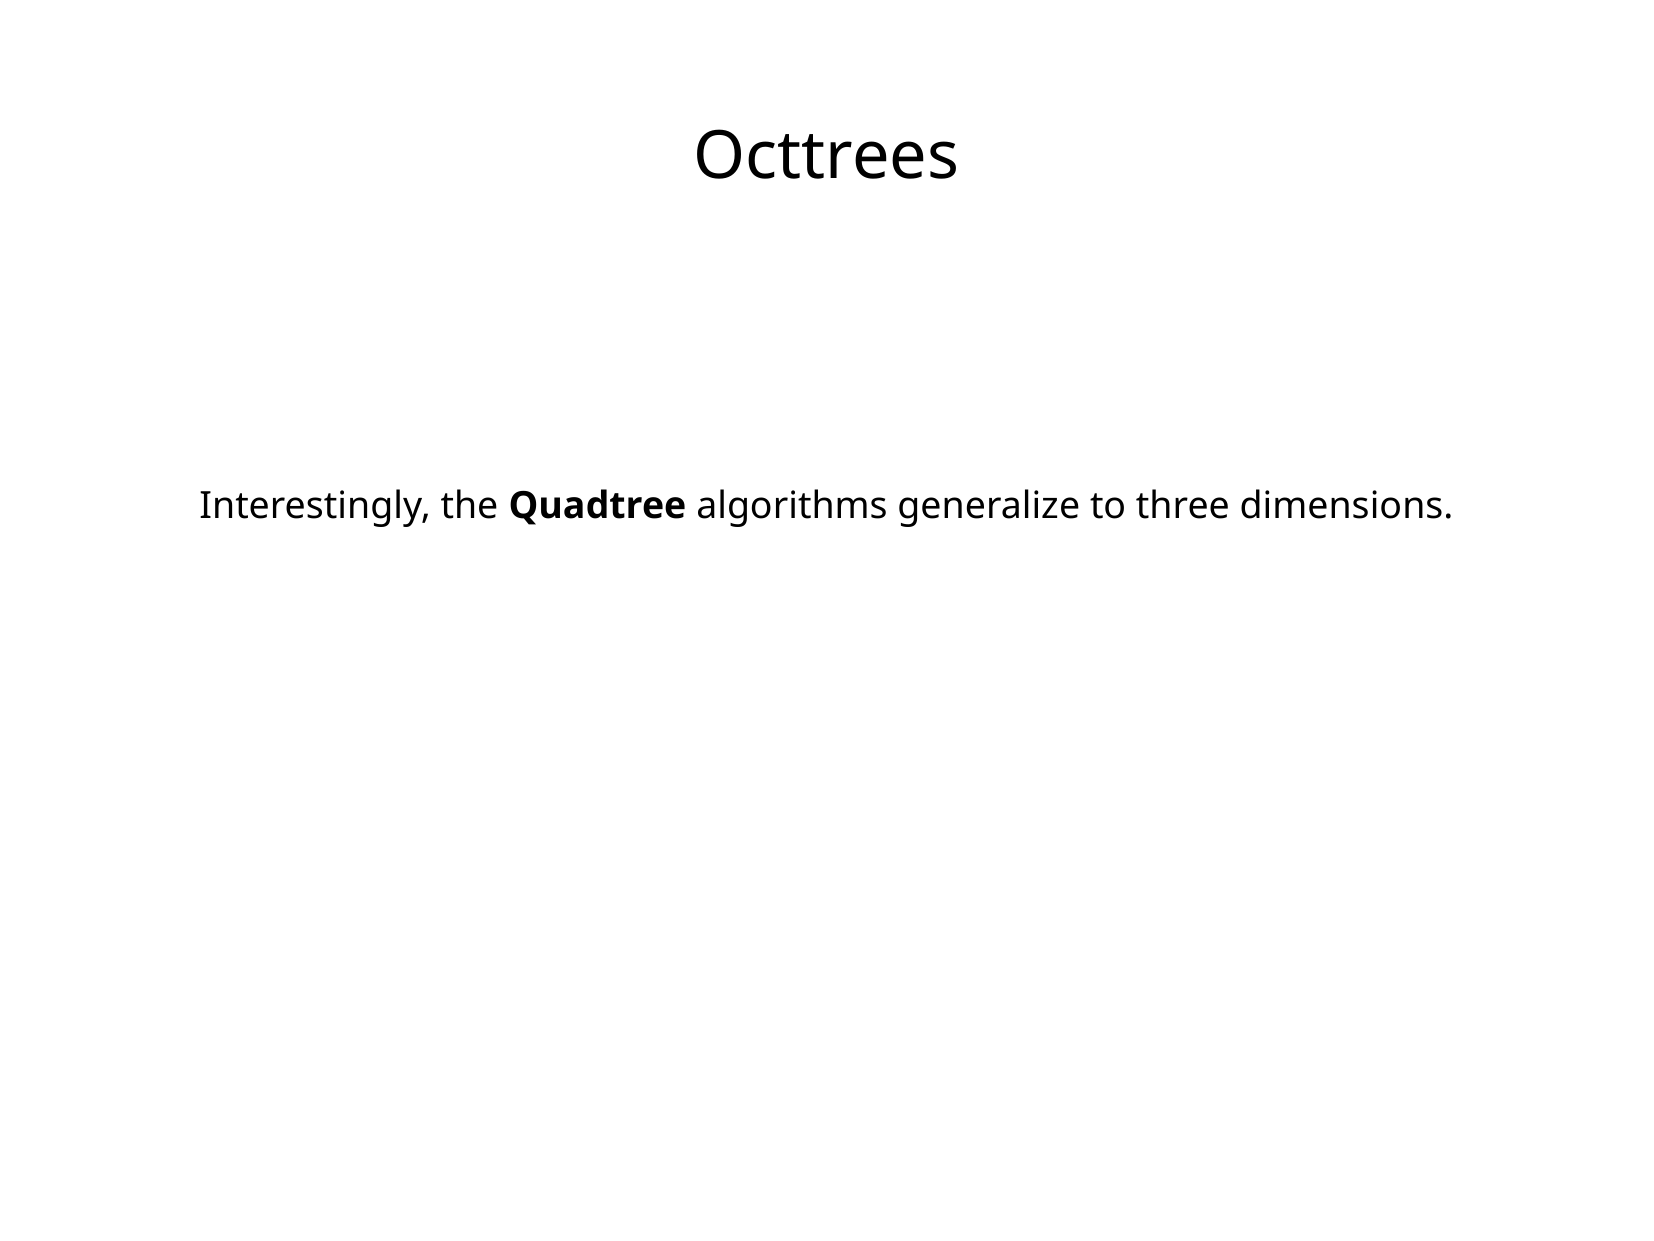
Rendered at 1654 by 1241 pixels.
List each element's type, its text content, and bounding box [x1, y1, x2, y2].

subtitle Interestingly, the Quadtree algorithms generalize to three dimensions. [82, 49, 1571, 1010]
